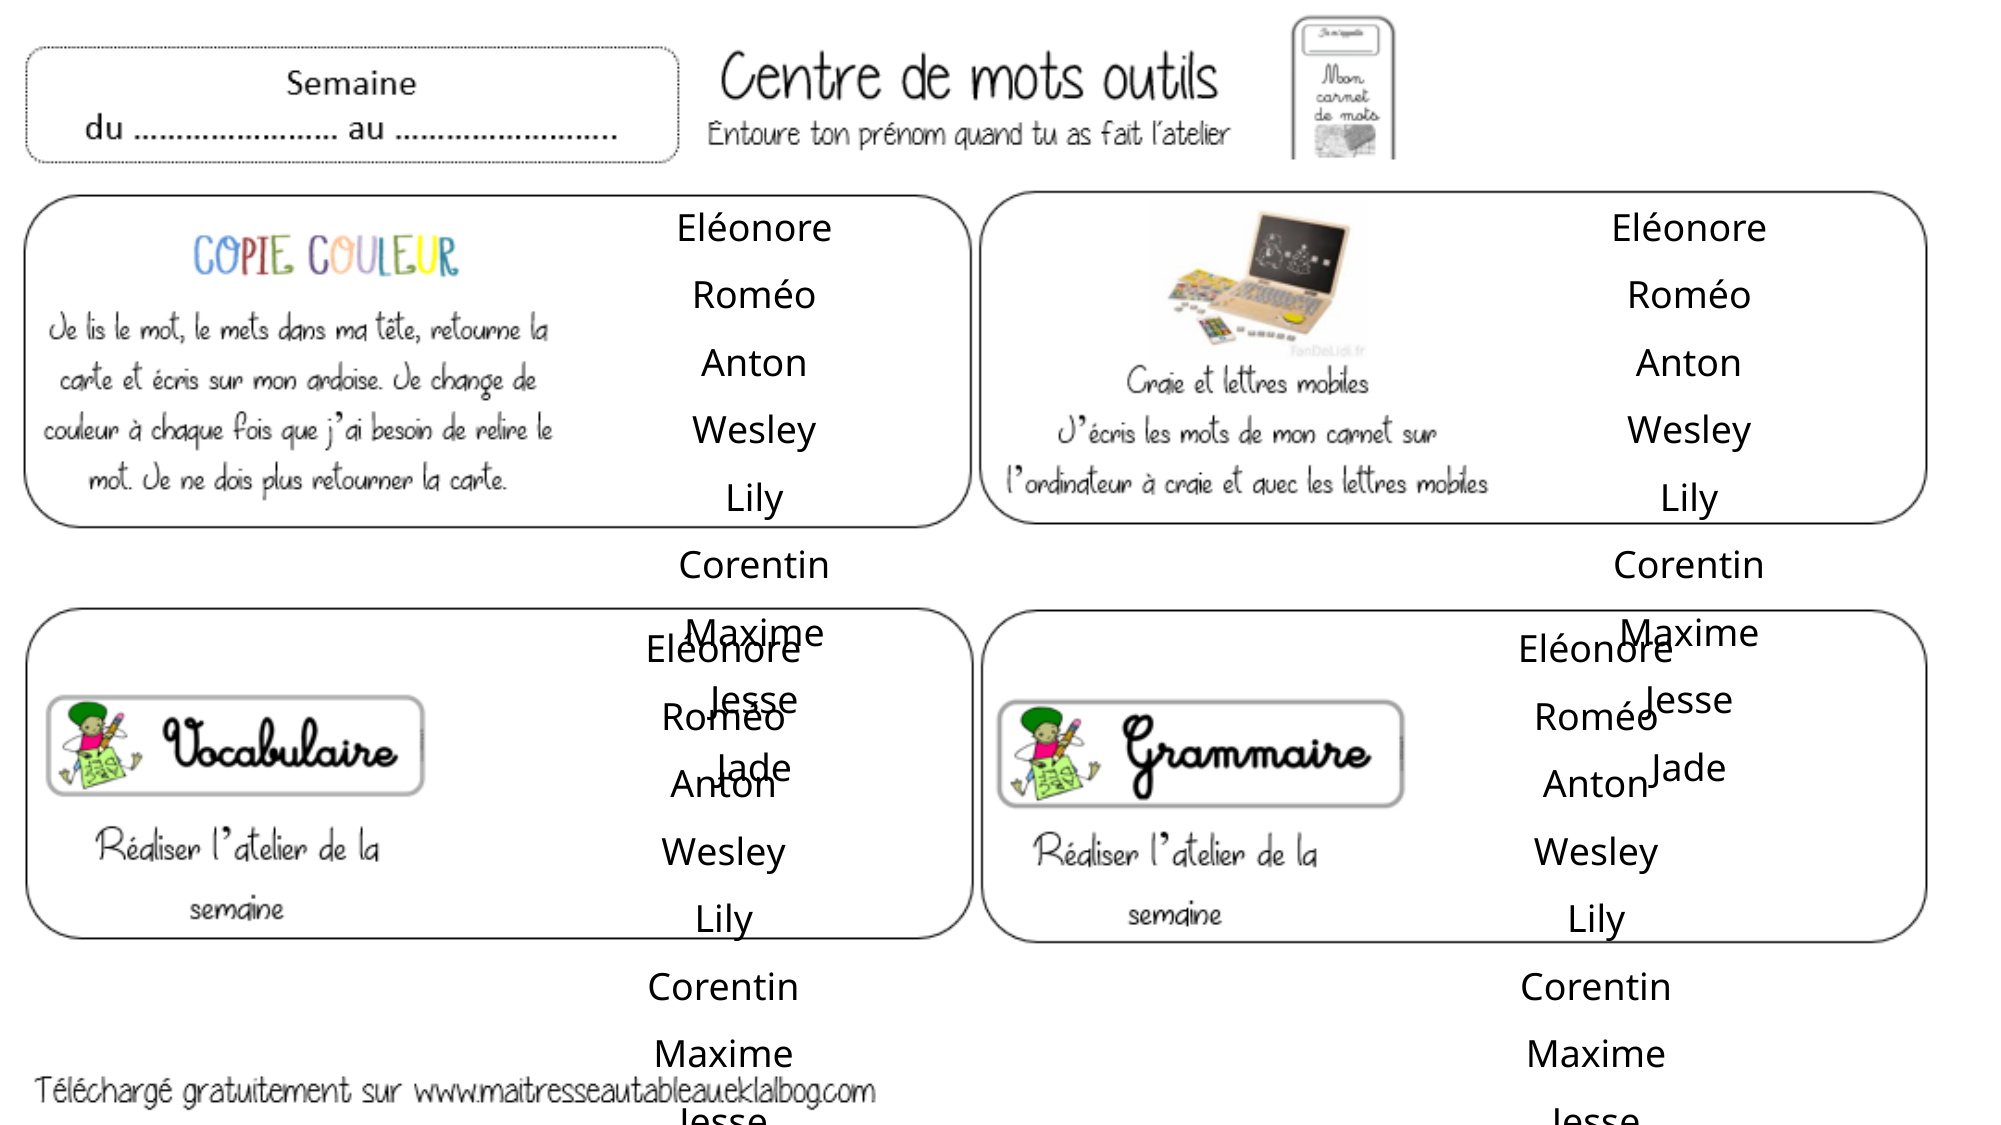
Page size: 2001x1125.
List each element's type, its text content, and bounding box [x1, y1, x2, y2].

text_box Eléonore Roméo Anton Wesley Lily Corentin Maxime Jesse Jade [478, 173, 1031, 530]
picture [1568, 1117, 1578, 1123]
picture [695, 1117, 705, 1123]
text_box Eléonore Roméo Anton Wesley Lily Corentin Maxime Jesse Jade [1320, 595, 1873, 952]
picture [13, 8, 2000, 1125]
text_box Eléonore Roméo Anton Wesley Lily Corentin Maxime Jesse Jade [1413, 173, 1966, 530]
text_box Eléonore Roméo Anton Wesley Lily Corentin Maxime Jesse Jade [447, 595, 1000, 952]
picture [1625, 1117, 1635, 1123]
picture [752, 1117, 762, 1123]
